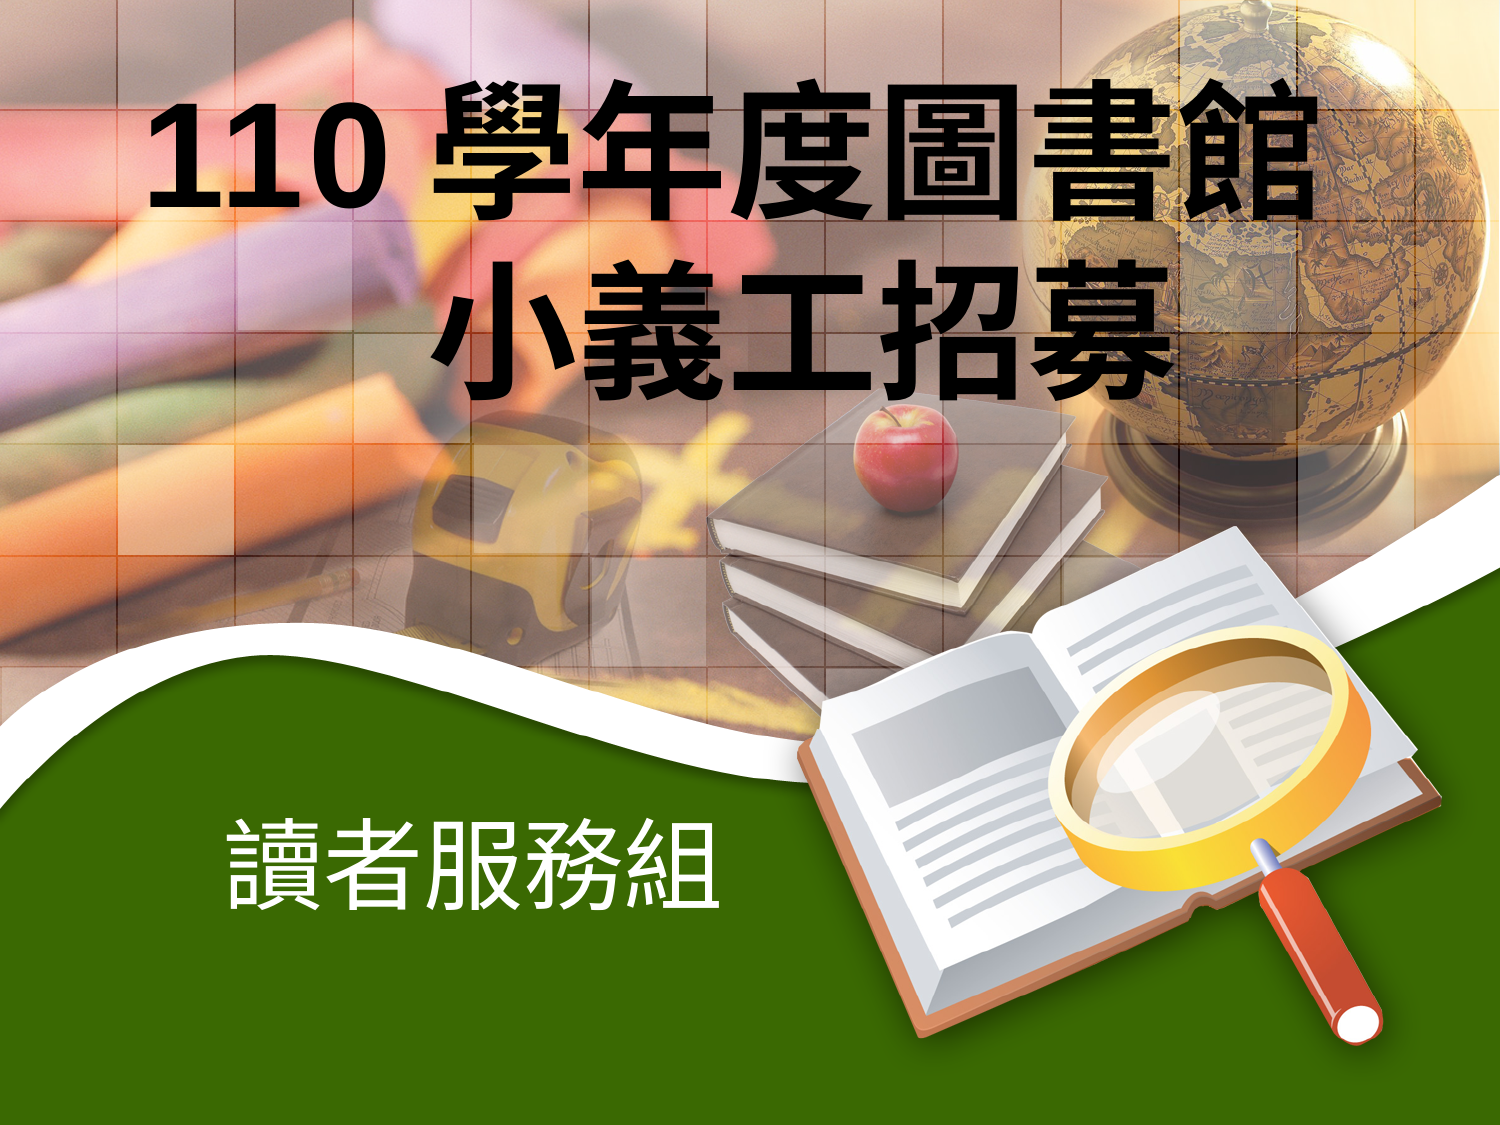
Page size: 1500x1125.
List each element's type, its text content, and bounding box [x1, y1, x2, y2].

text_box 110學年度圖書館 小義工招募 [43, 50, 1478, 343]
text_box 讀者服務組 [59, 809, 820, 1031]
text_box 110學年度圖書館 小義工招募 [1068, 315, 1136, 321]
text_box 110學年度圖書館 小義工招募 [1068, 300, 1136, 306]
text_box 110學年度圖書館 小義工招募 [632, 324, 695, 343]
